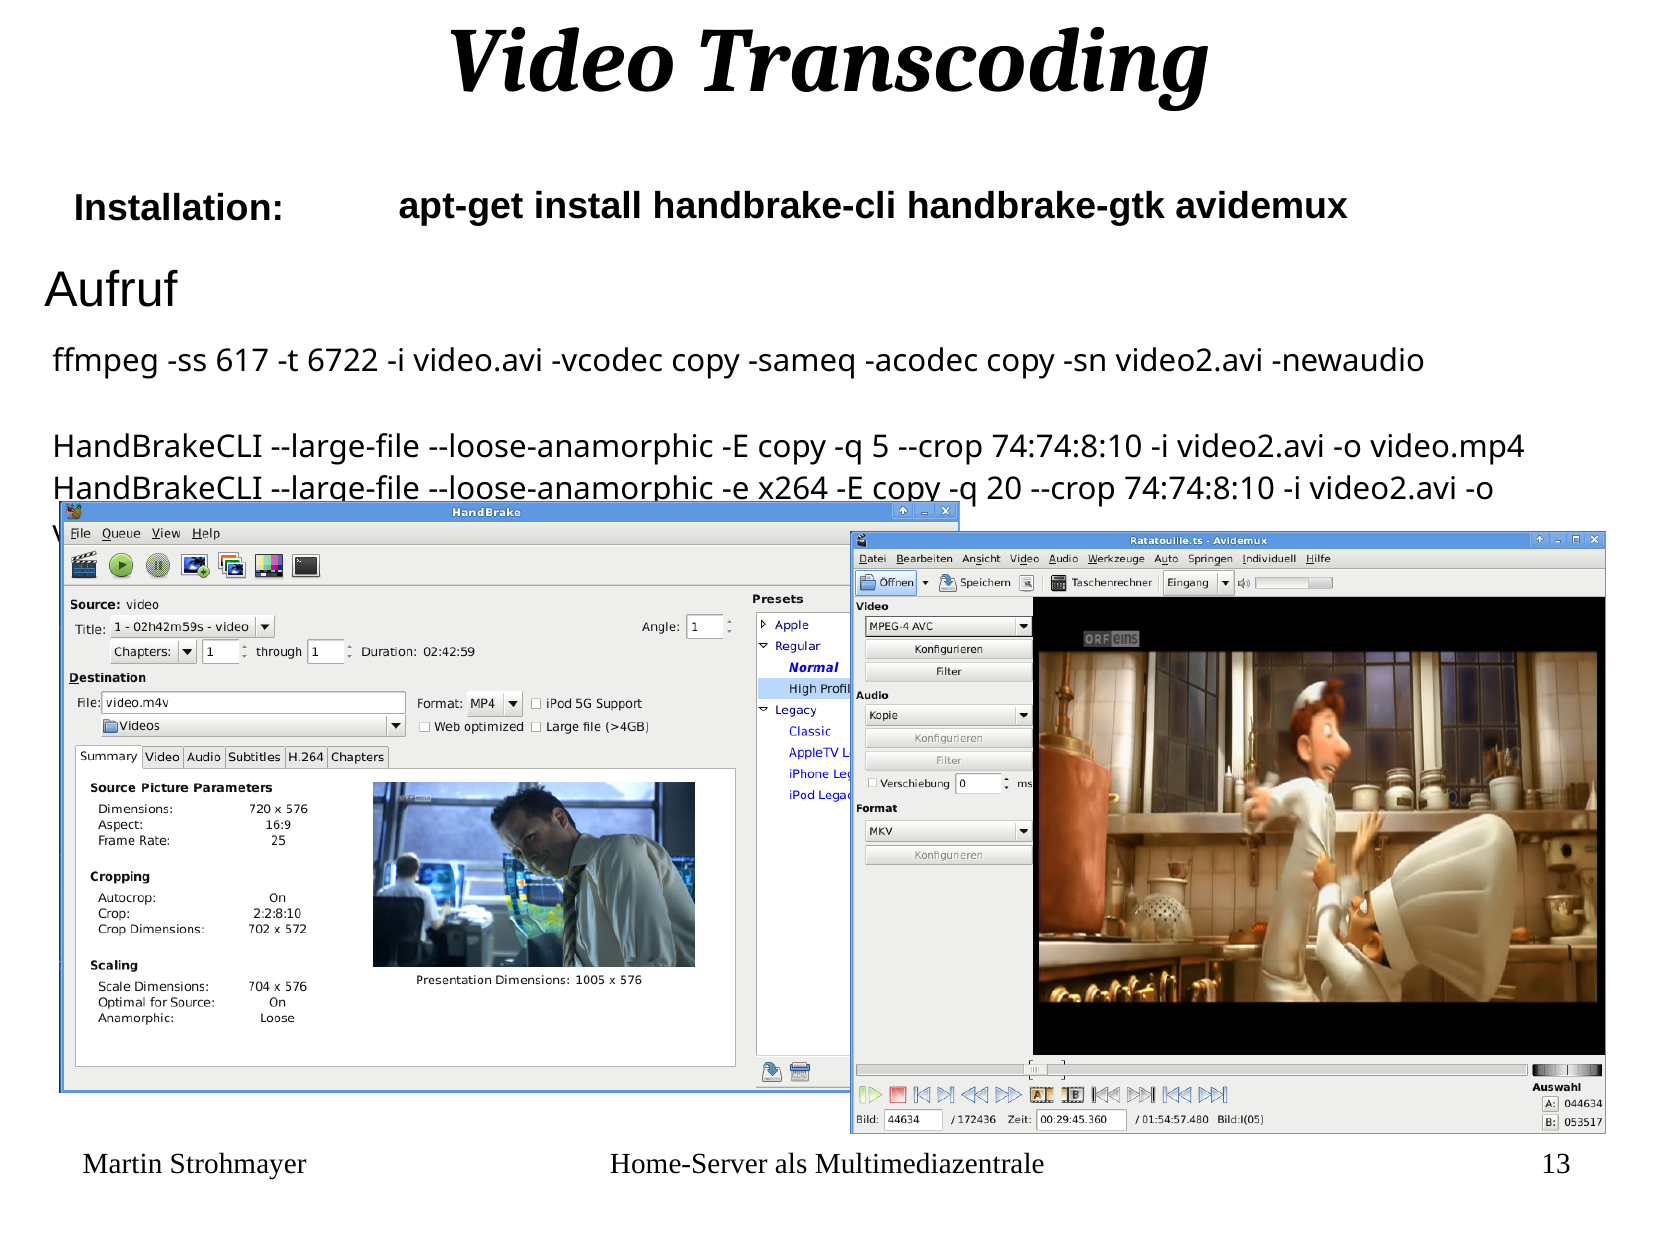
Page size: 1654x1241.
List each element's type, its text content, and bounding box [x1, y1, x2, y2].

text_box apt-get install handbrake-cli handbrake-gtk avidemux [383, 177, 1394, 234]
text_box Aufruf [29, 254, 443, 325]
text_box ffmpeg -ss 617 -t 6722 -i video.avi -vcodec copy -sameq -acodec copy -sn video2.avi -newaudio HandBrakeCLI --large-file --loose-anamorphic -E copy -q 5 --crop 74:74:8:10 -i video2.avi -o video.mp4 HandBrakeCLI --large-file --loose-anamorphic -e x264 -E copy -q 20 --crop 74:74:8:10 -i video2.avi -o video.mkv [37, 330, 1654, 491]
text_box Installation: [59, 179, 1359, 237]
title Video Transcoding [3, 7, 1654, 115]
picture [59, 501, 1606, 1134]
